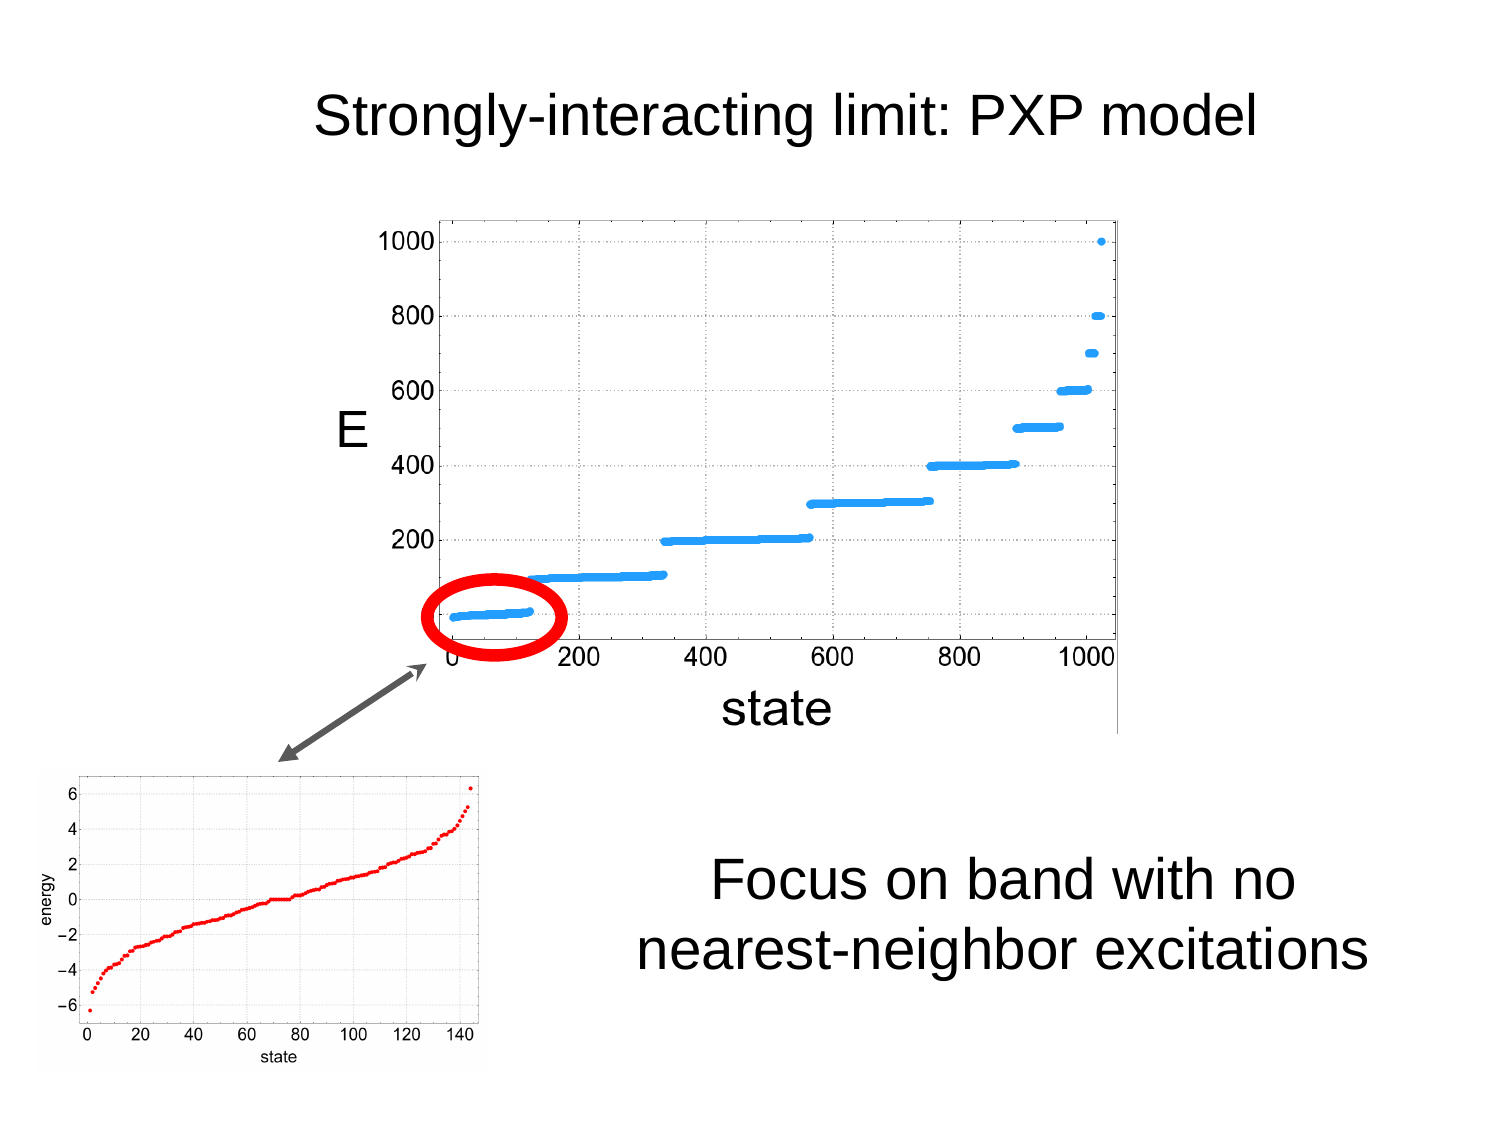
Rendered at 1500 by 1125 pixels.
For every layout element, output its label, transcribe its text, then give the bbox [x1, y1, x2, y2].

title Strongly-interacting limit: PXP model [298, 61, 1331, 188]
title Focus on band with no nearest-neighbor excitations [599, 826, 1409, 952]
picture [327, 210, 1129, 734]
picture [37, 770, 486, 1073]
